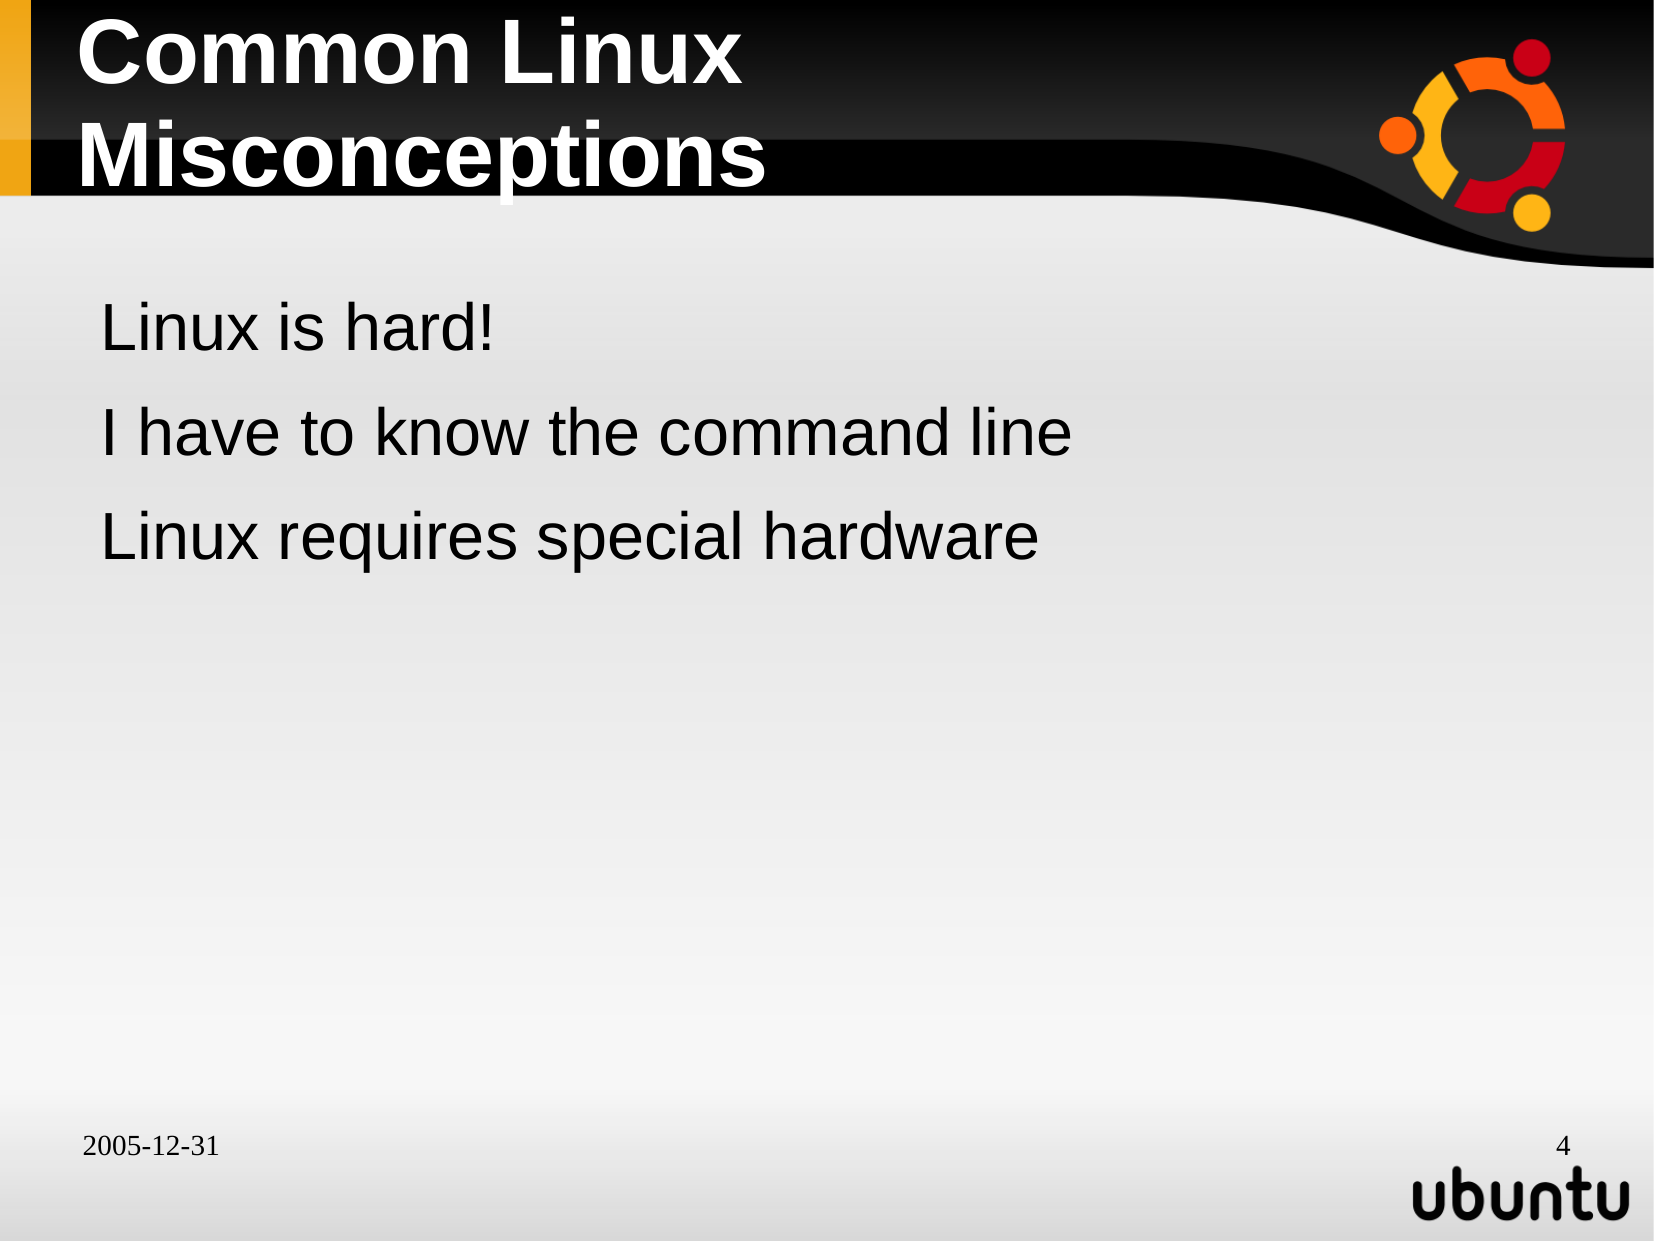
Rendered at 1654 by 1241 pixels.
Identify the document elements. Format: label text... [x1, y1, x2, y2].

list Linux is hard! I have to know the command line Linux requires special hardware [82, 290, 1571, 1094]
title Common Linux Misconceptions [76, 1, 1351, 207]
picture [0, 0, 1654, 1241]
